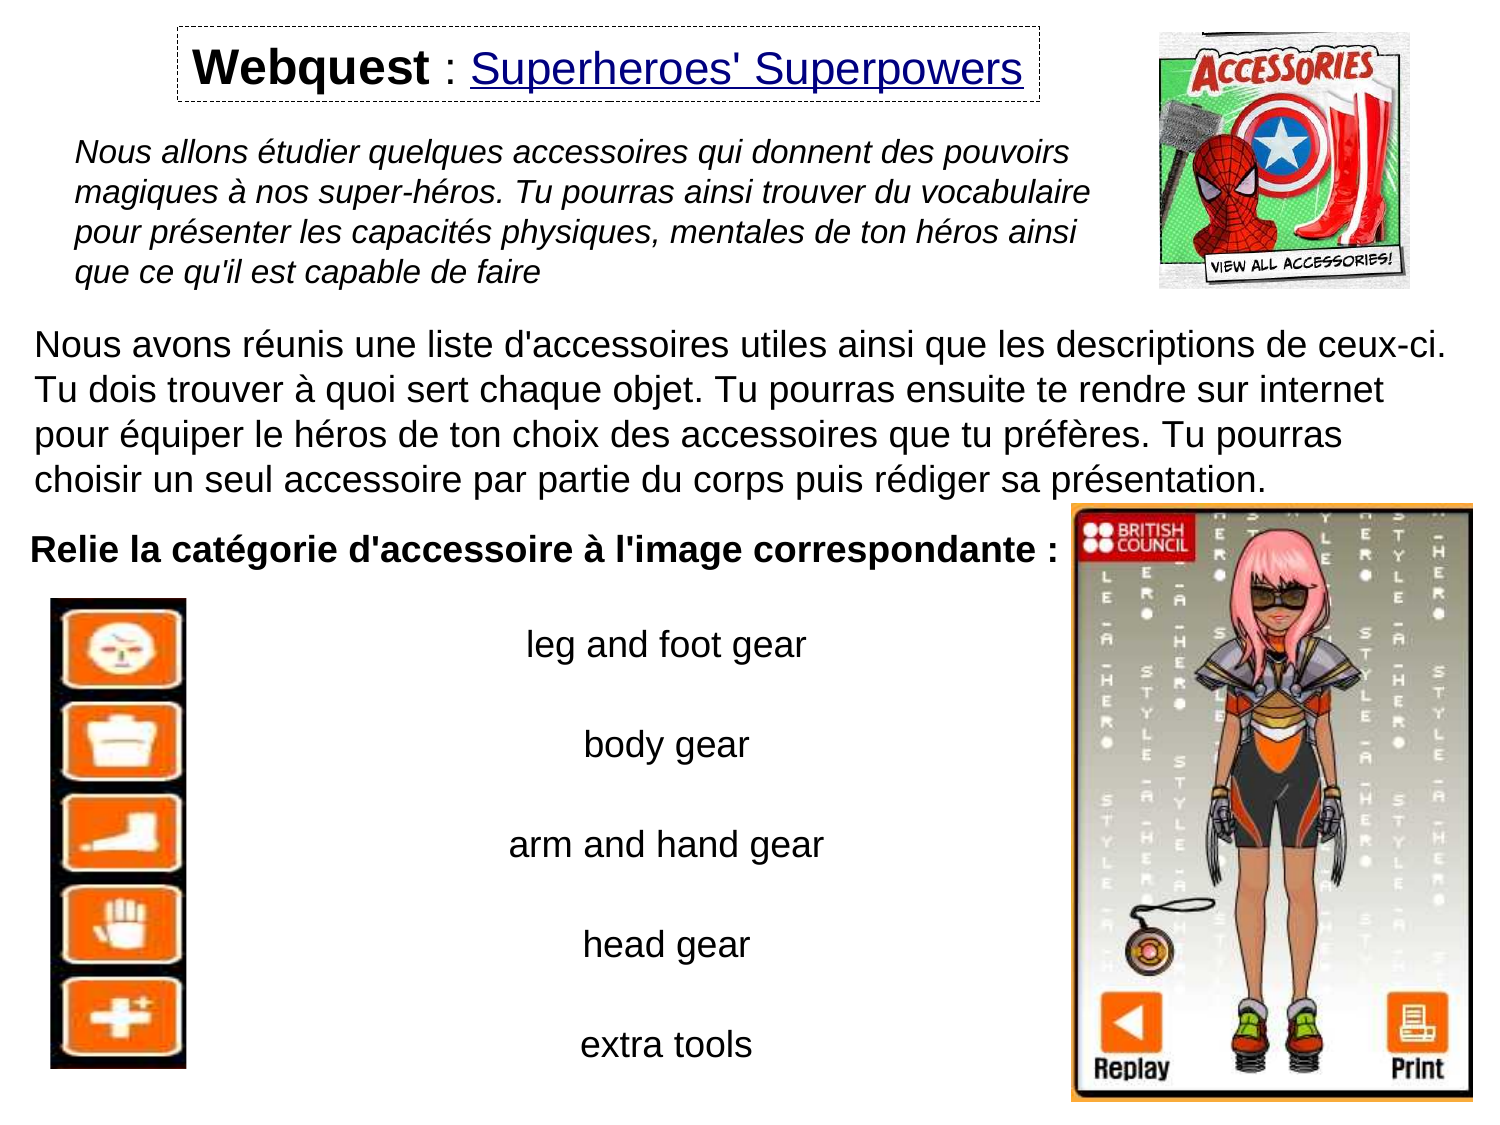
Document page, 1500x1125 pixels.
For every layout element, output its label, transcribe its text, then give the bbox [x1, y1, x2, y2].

picture [1071, 503, 1473, 1103]
text_box Nous allons étudier quelques accessoires qui donnent des pouvoirs magiques à nos super-héros. Tu pourras ainsi trouver du vocabulaire pour présenter les capacités physiques, mentales de ton héros ainsi que ce qu'il est capable de faire [59, 123, 1132, 298]
text_box body gear [568, 712, 765, 773]
text_box Webquest : Superheroes' Superpowers [177, 26, 1040, 102]
text_box head gear [567, 912, 766, 973]
text_box Relie la catégorie d'accessoire à l'image correspondante : [14, 472, 1075, 623]
text_box extra tools [565, 1012, 768, 1073]
picture [50, 598, 187, 1069]
picture [1159, 32, 1410, 289]
text_box arm and hand gear [493, 812, 840, 873]
text_box leg and foot gear [511, 612, 822, 673]
text_box Nous avons réunis une liste d'accessoires utiles ainsi que les descriptions de ceux-ci. Tu dois trouver à quoi sert chaque objet. Tu pourras ensuite te rendre sur internet pour équiper le héros de ton choix des accessoires que tu préfères. Tu pourras choisir un seul accessoire par partie du corps puis rédiger sa présentation. [19, 312, 1470, 503]
